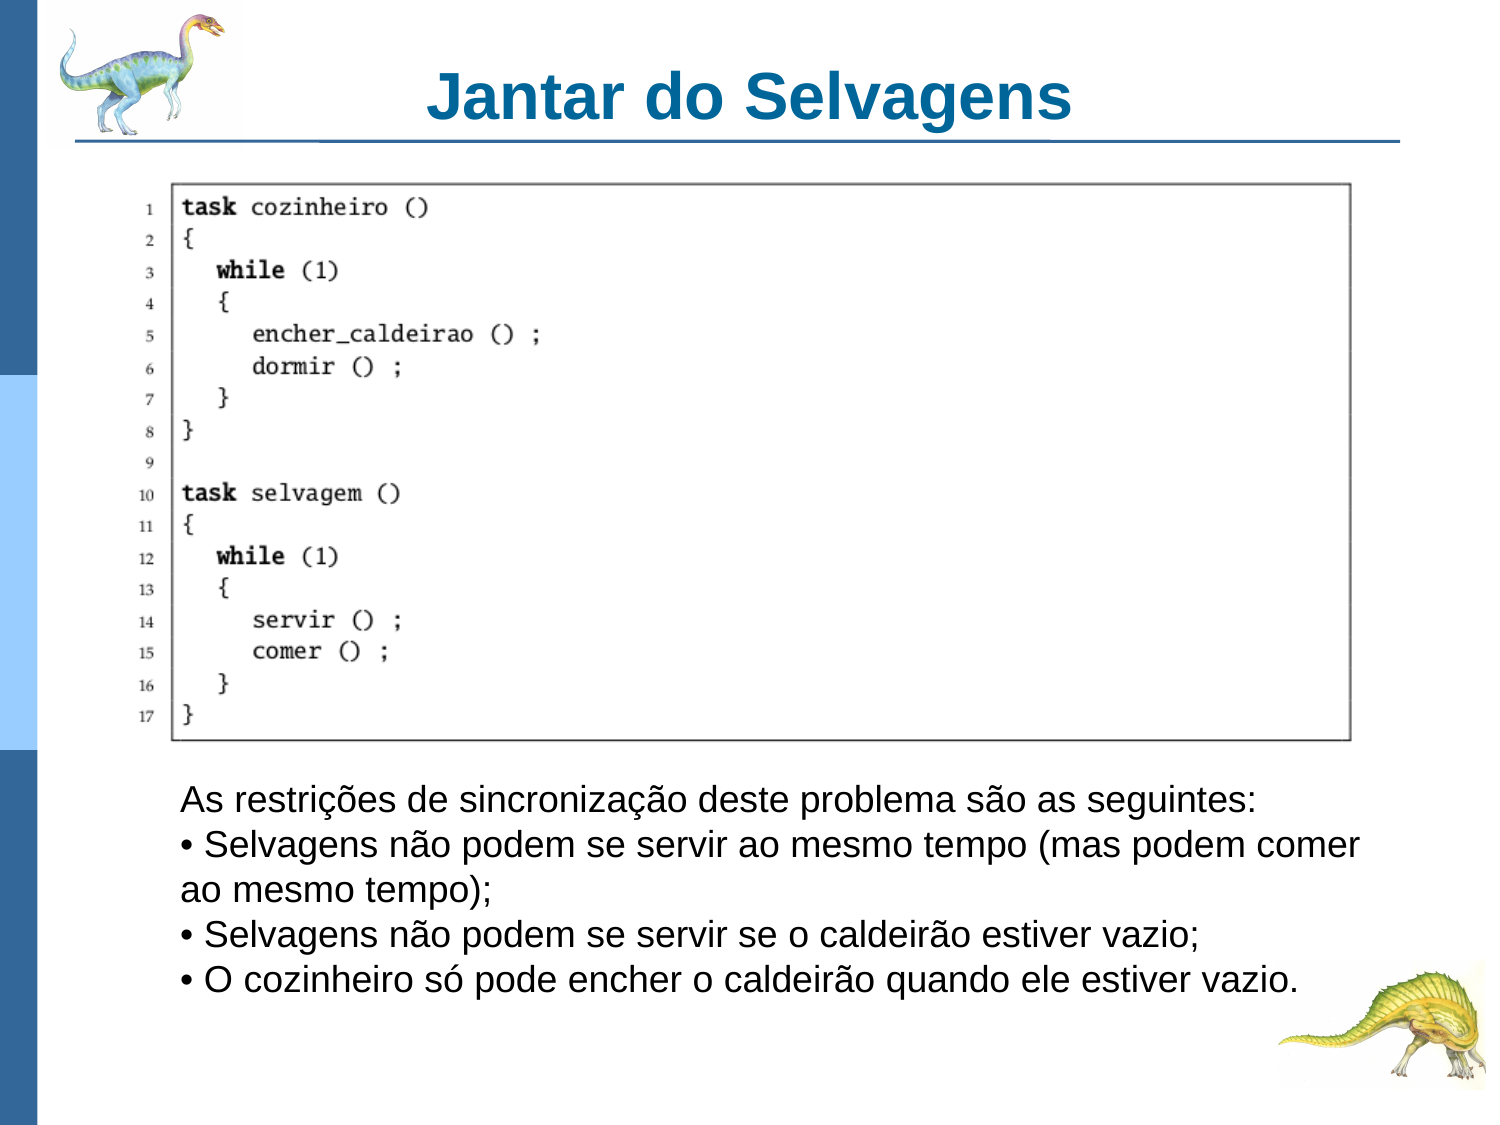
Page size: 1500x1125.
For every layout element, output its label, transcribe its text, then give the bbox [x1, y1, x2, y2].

picture [1275, 959, 1486, 1090]
text_box Jantar do Selvagens [75, 45, 1426, 141]
picture [127, 165, 1371, 756]
text_box As restrições de sincronização deste problema são as seguintes: • Selvagens não podem se servir ao mesmo tempo (mas podem comer ao mesmo tempo); • Selvagens não podem se servir se o caldeirão estiver vazio; • O cozinheiro só pode encher o caldeirão quando ele estiver vazio. [165, 767, 1382, 1016]
picture [46, 0, 243, 149]
